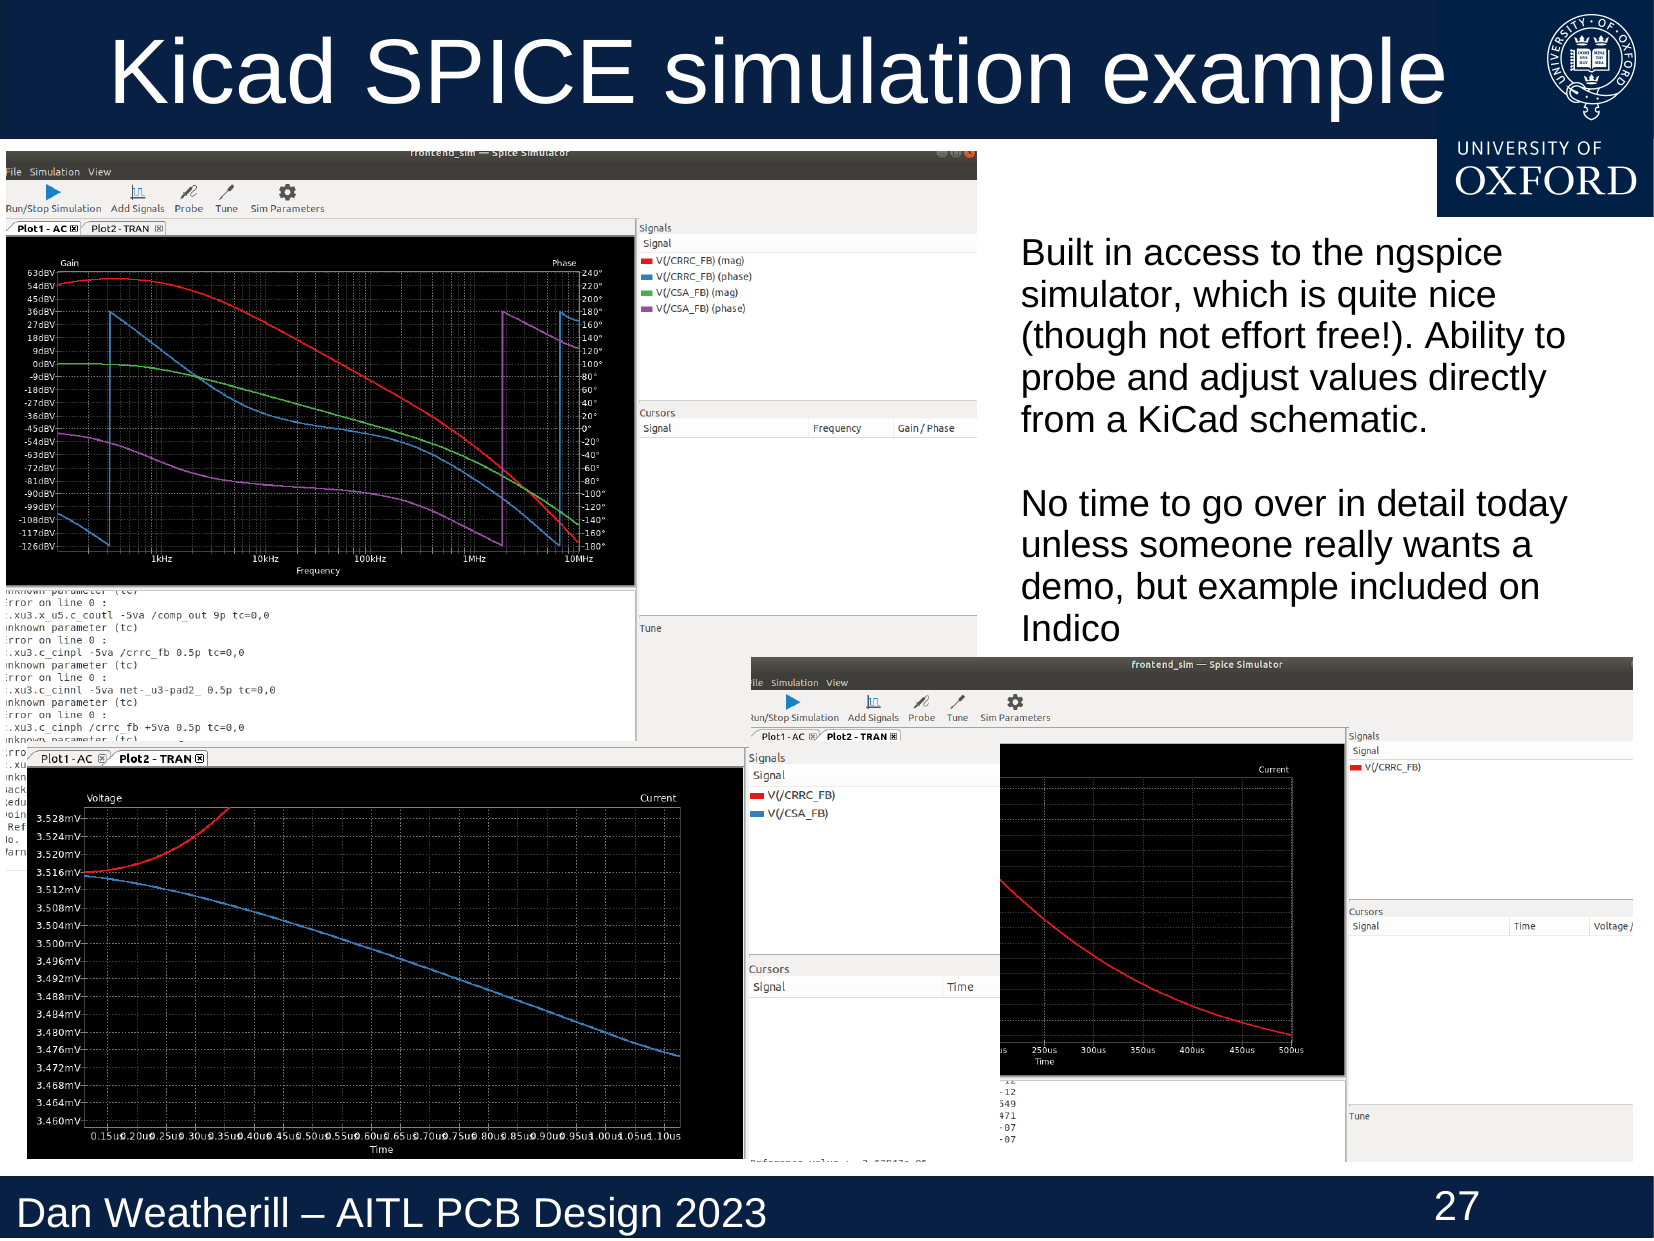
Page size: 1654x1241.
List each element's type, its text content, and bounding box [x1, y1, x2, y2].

text_box Built in access to the ngspice simulator, which is quite nice (though not effort free!). Ability to probe and adjust values directly from a KiCad schematic. No time to go over in detail today unless someone really wants a demo, but example included on Indico [1006, 224, 1633, 658]
picture [6, 151, 1633, 1162]
picture [1437, 0, 1654, 217]
title Kicad SPICE simulation example [35, 0, 1524, 177]
